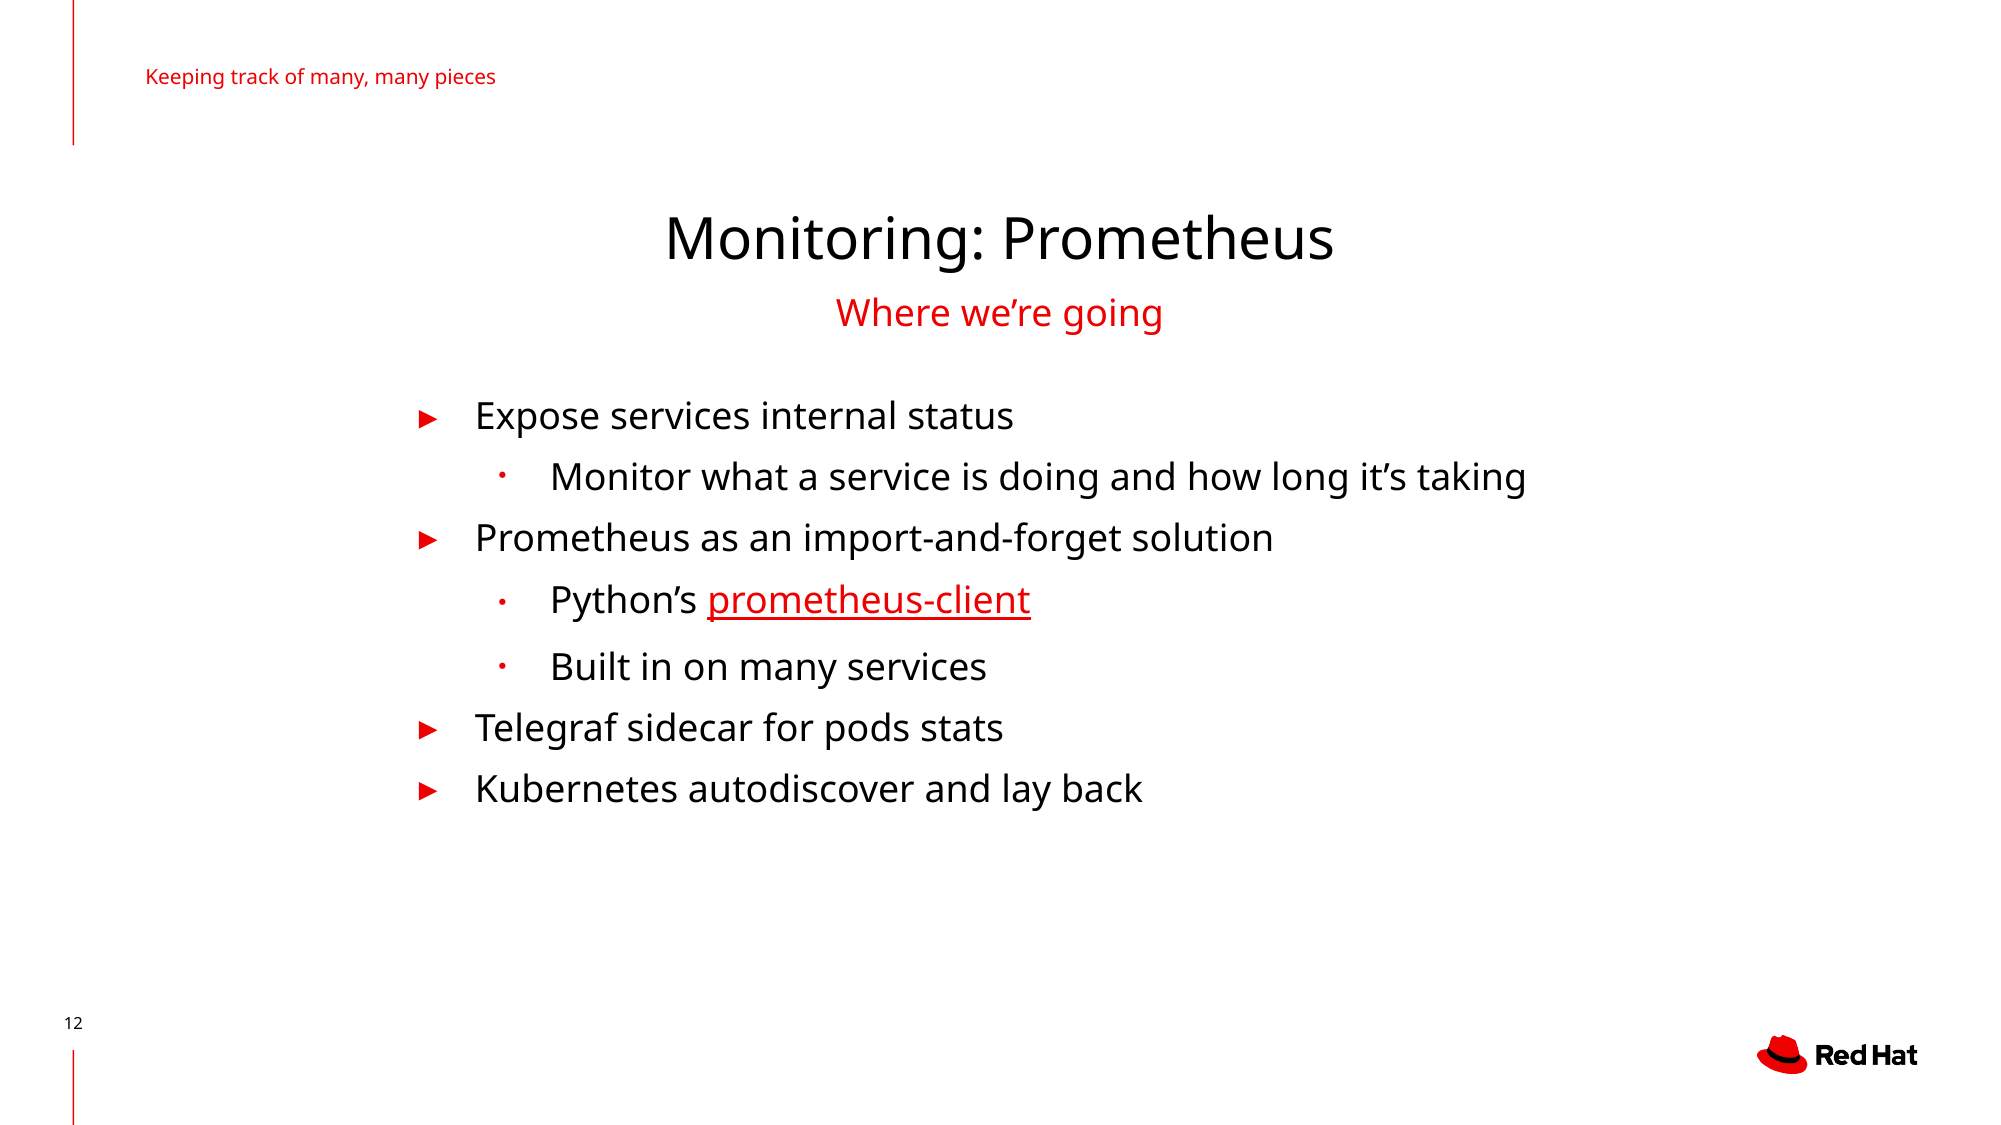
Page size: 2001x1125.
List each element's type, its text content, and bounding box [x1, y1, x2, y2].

subtitle Where we’re going [145, 271, 1855, 320]
slide_number <number> [13, 1012, 134, 1036]
title Monitoring: Prometheus [145, 180, 1855, 271]
subtitle Keeping track of many, many pieces [73, 9, 919, 143]
picture [1757, 1035, 1918, 1074]
list Expose services internal status Monitor what a service is doing and how long it’s taking Prometheus as an import-and-forget solution Python’s prometheus-client Built in on many services Telegraf sidecar for pods stats Kubernetes autodiscover and lay back [399, 376, 1600, 979]
